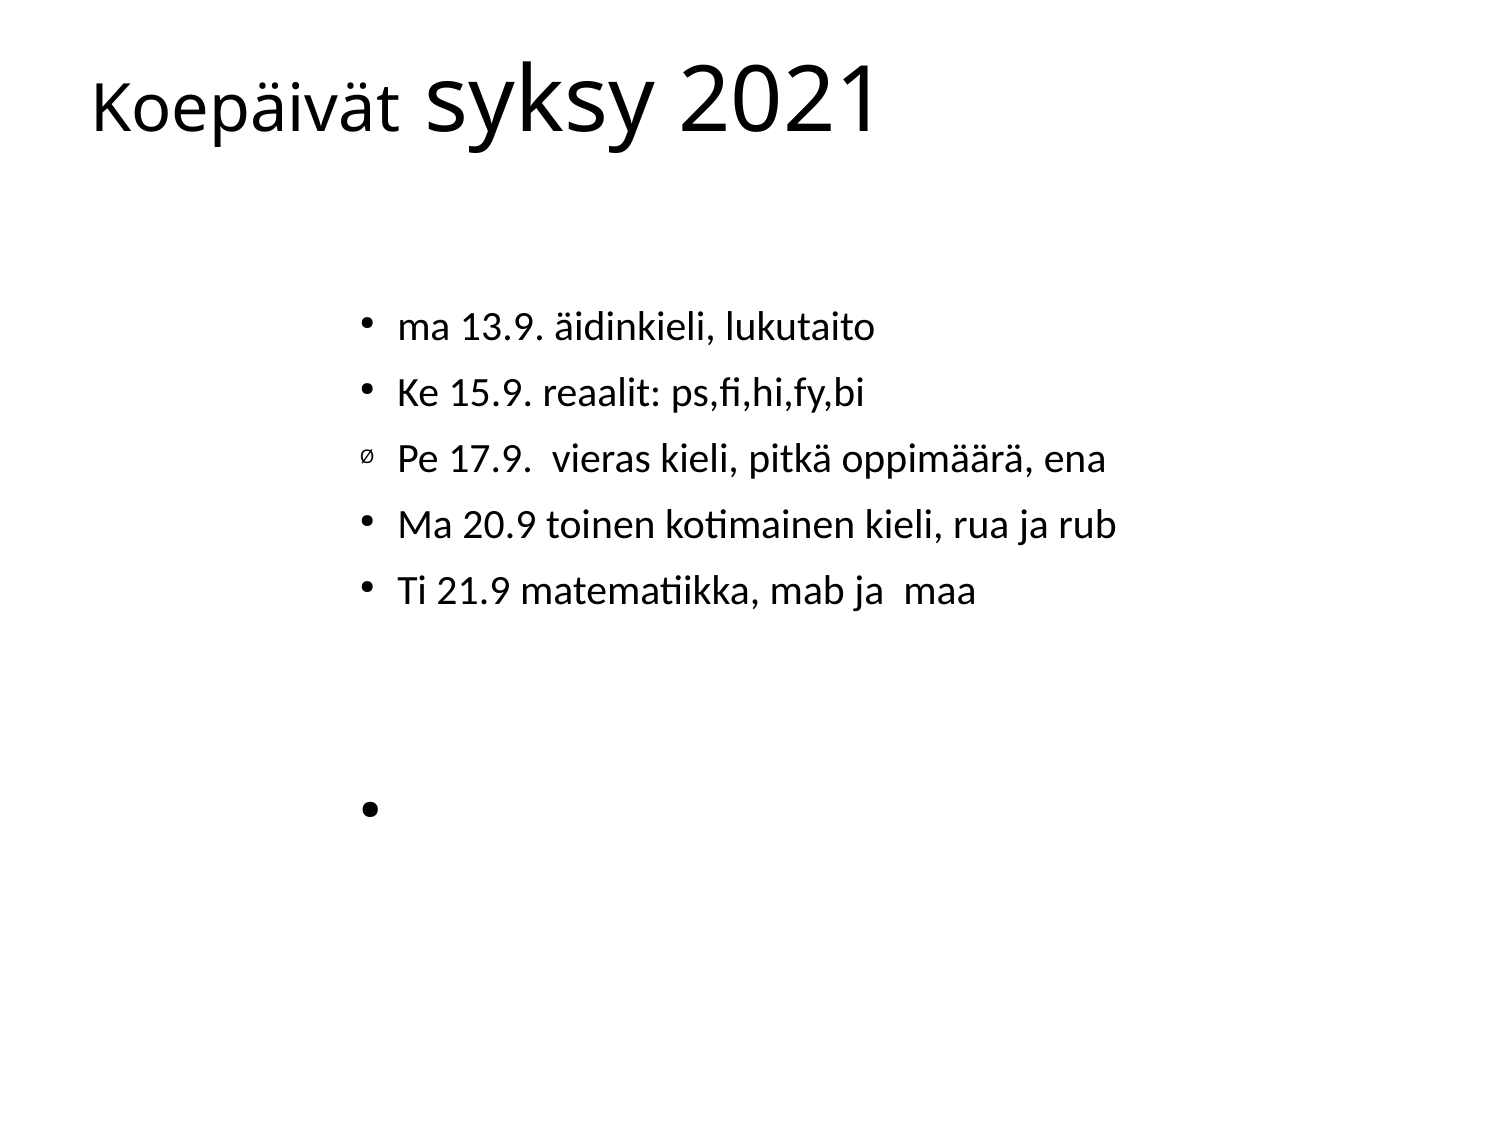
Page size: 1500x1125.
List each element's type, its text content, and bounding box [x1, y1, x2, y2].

list ma 13.9. äidinkieli, lukutaito Ke 15.9. reaalit: ps,fi,hi,fy,bi Pe 17.9. vieras kieli, pitkä oppimäärä, ena Ma 20.9 toinen kotimainen kieli, rua ja rub Ti 21.9 matematiikka, mab ja maa [344, 296, 1426, 916]
title Koepäivät syksy 2021 [75, 44, 1426, 233]
